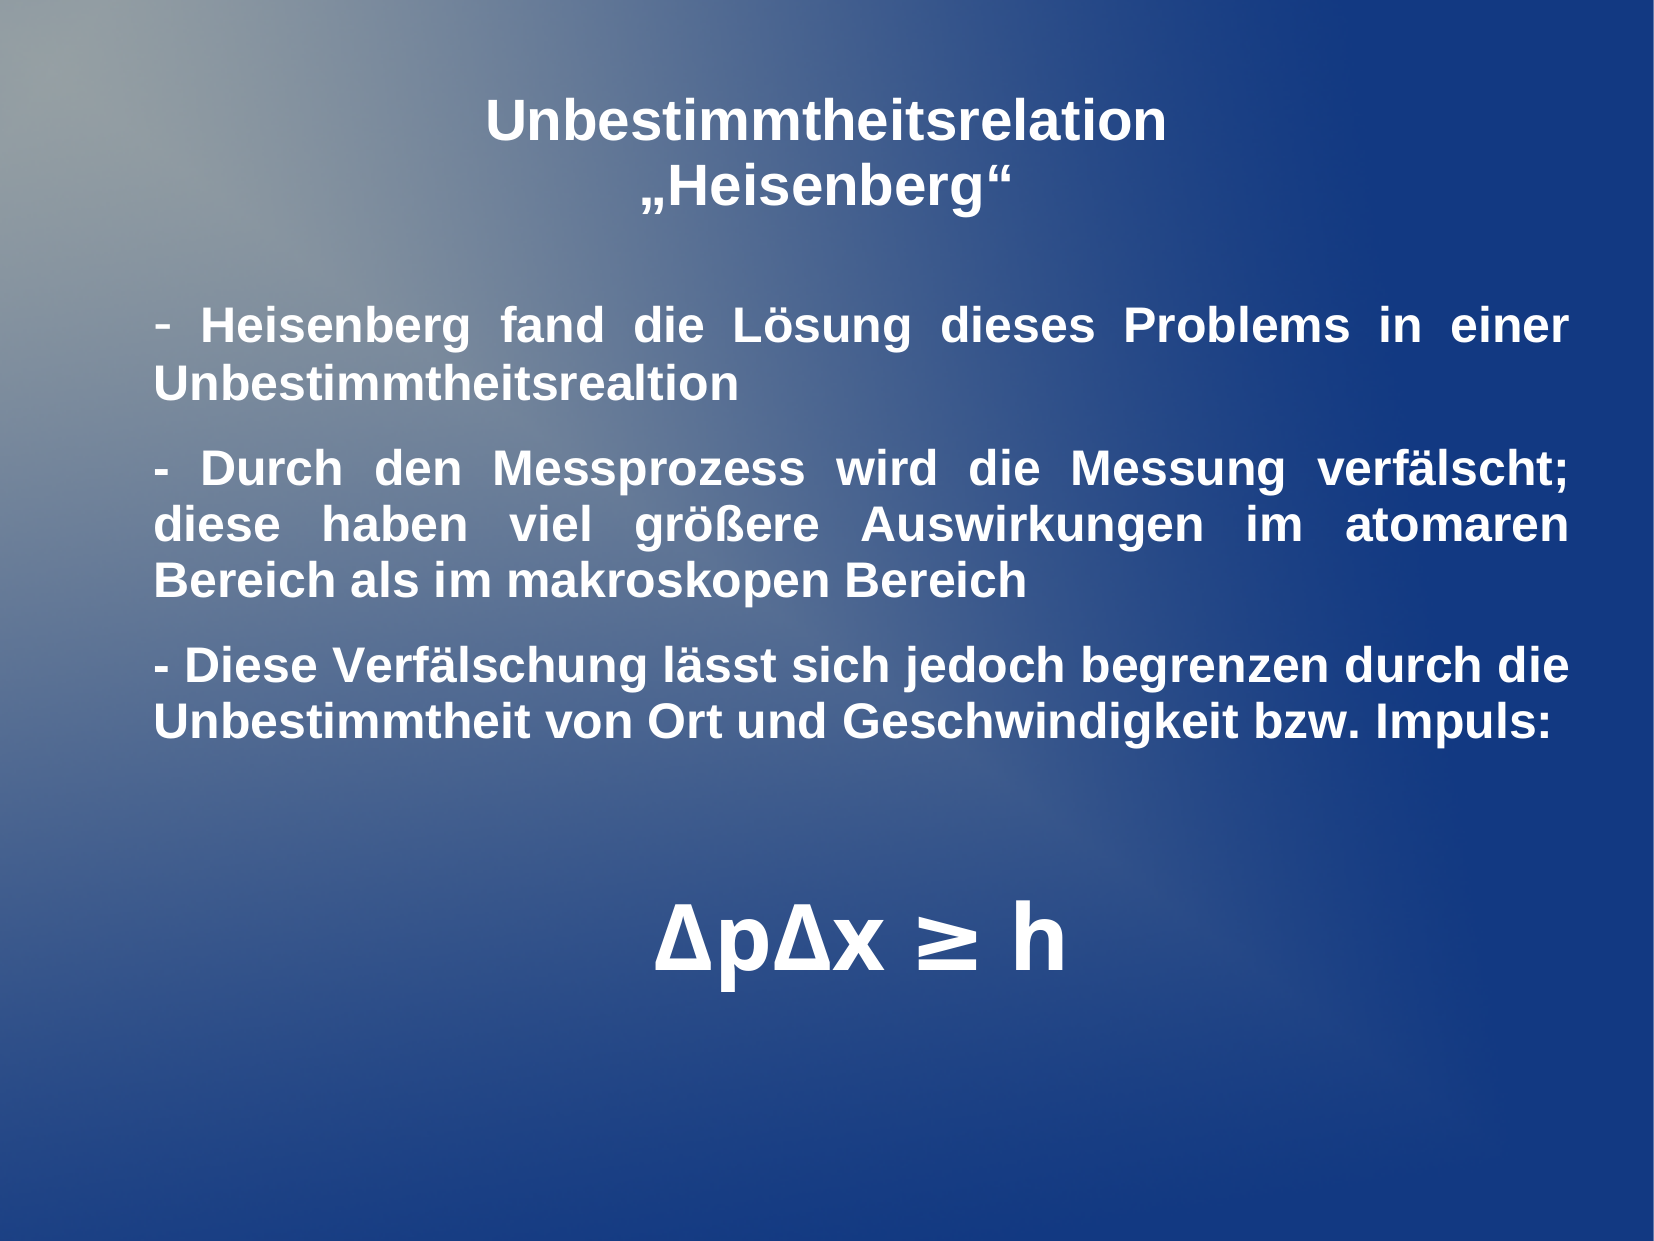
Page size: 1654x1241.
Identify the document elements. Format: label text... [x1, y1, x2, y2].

list - Heisenberg fand die Lösung dieses Problems in einer Unbestimmtheitsrealtion - Durch den Messprozess wird die Messung verfälscht; diese haben viel größere Auswirkungen im atomaren Bereich als im makroskopen Bereich - Diese Verfälschung lässt sich jedoch begrenzen durch die Unbestimmtheit von Ort und Geschwindigkeit bzw. Impuls: ΔpΔx ≥ h [82, 290, 1571, 1010]
title Unbestimmtheitsrelation „Heisenberg“ [82, 49, 1571, 257]
picture [0, 0, 1654, 1241]
